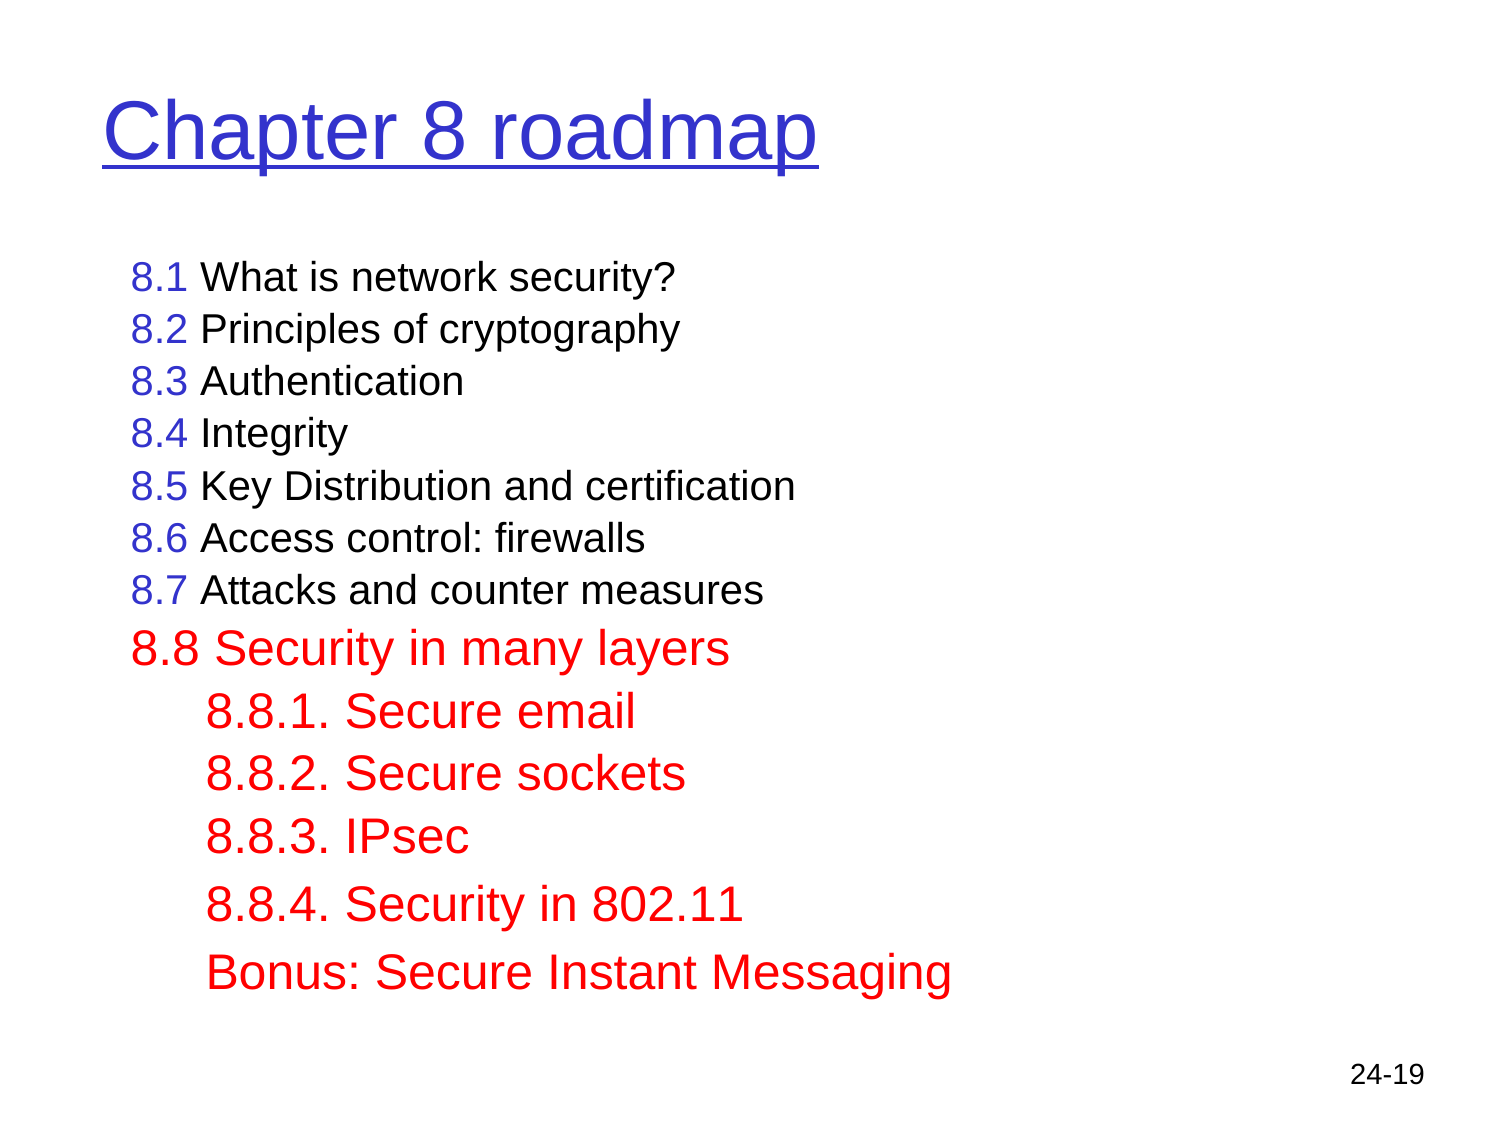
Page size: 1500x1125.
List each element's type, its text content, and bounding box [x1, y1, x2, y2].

list 8.1 What is network security? 8.2 Principles of cryptography 8.3 Authentication 8.4 Integrity 8.5 Key Distribution and certification 8.6 Access control: firewalls 8.7 Attacks and counter measures 8.8 Security in many layers 8.8.1. Secure email 8.8.2. Secure sockets 8.8.3. IPsec 8.8.4. Security in 802.11 Bonus: Secure Instant Messaging [115, 250, 1391, 1013]
title Chapter 8 roadmap [87, 37, 1363, 225]
